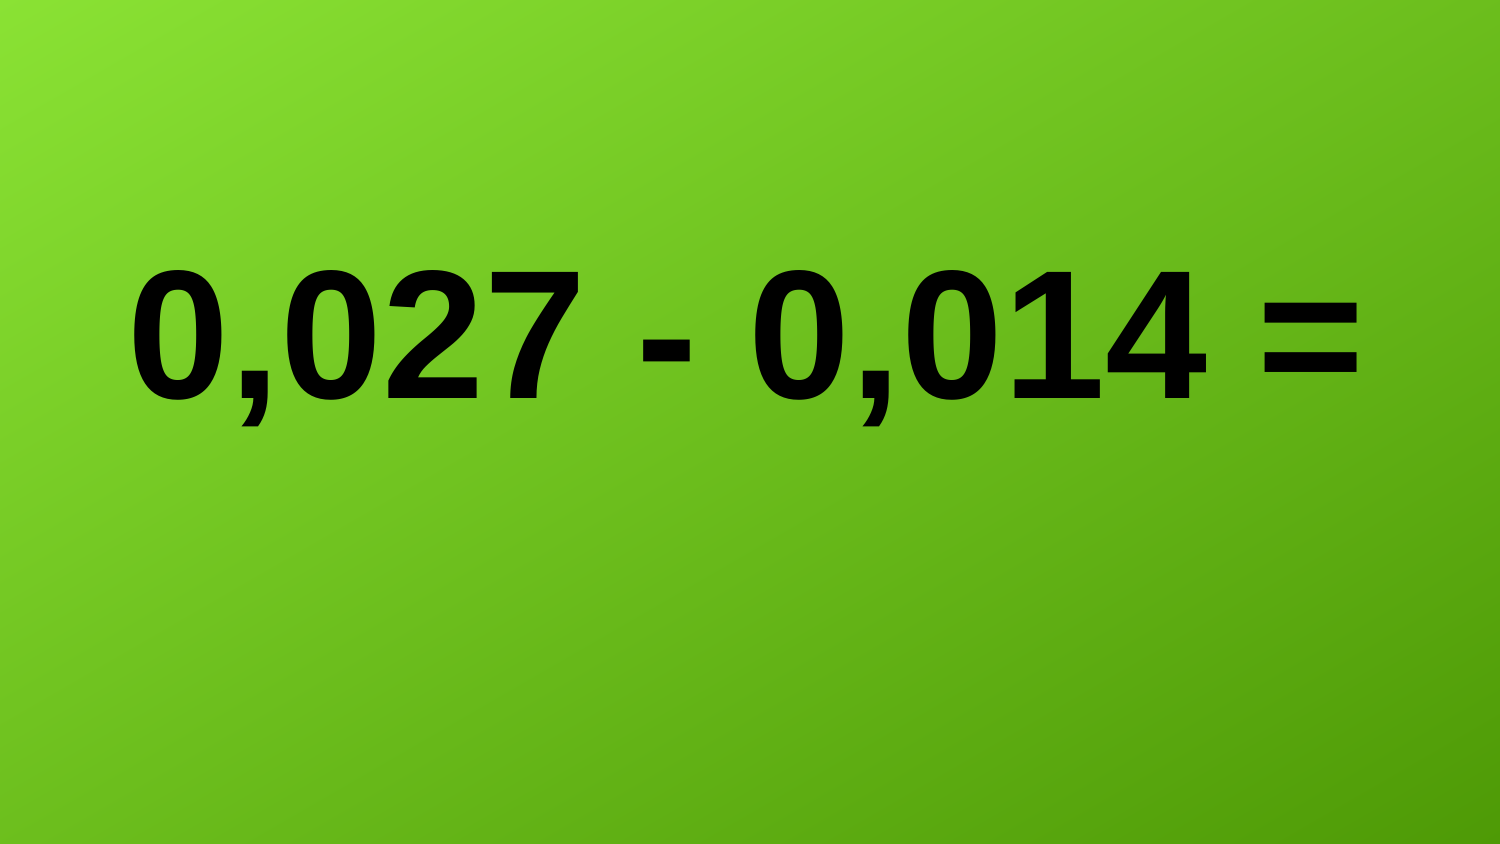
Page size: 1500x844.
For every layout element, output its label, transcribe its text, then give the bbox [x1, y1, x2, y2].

title 0,027 - 0,014 = [112, 259, 1388, 450]
